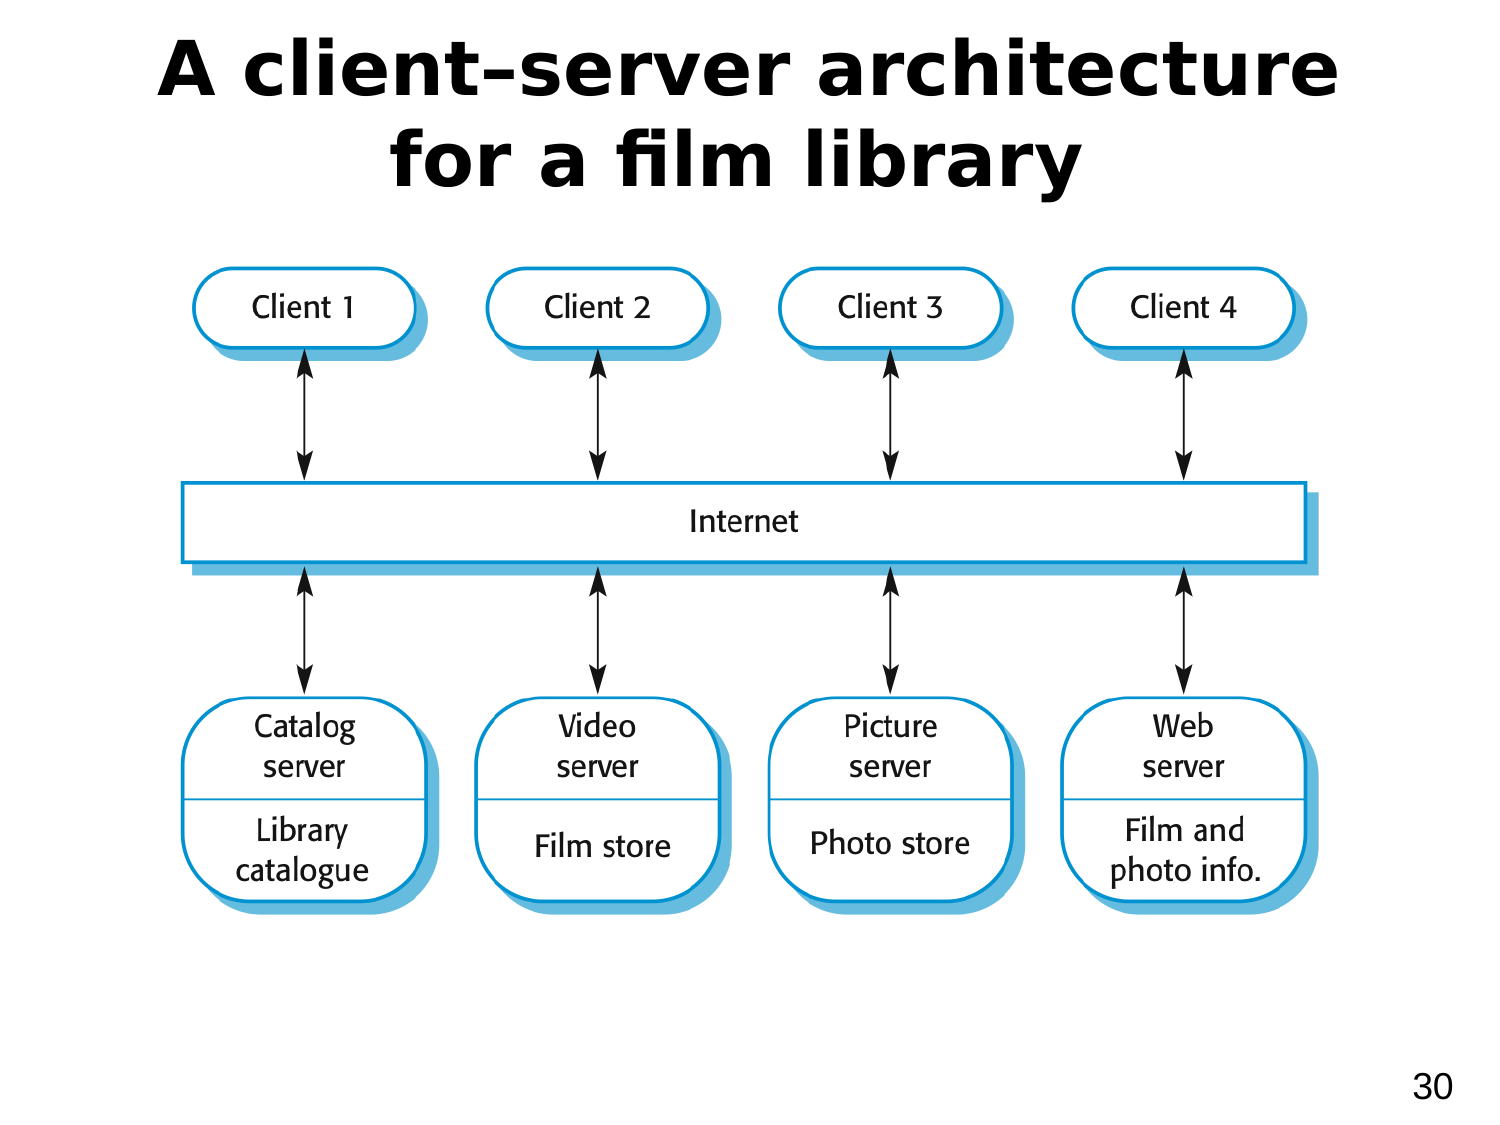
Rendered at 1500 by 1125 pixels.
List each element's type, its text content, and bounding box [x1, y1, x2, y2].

picture [169, 263, 1331, 916]
title A client–server architecture for a film library [75, 44, 1425, 177]
